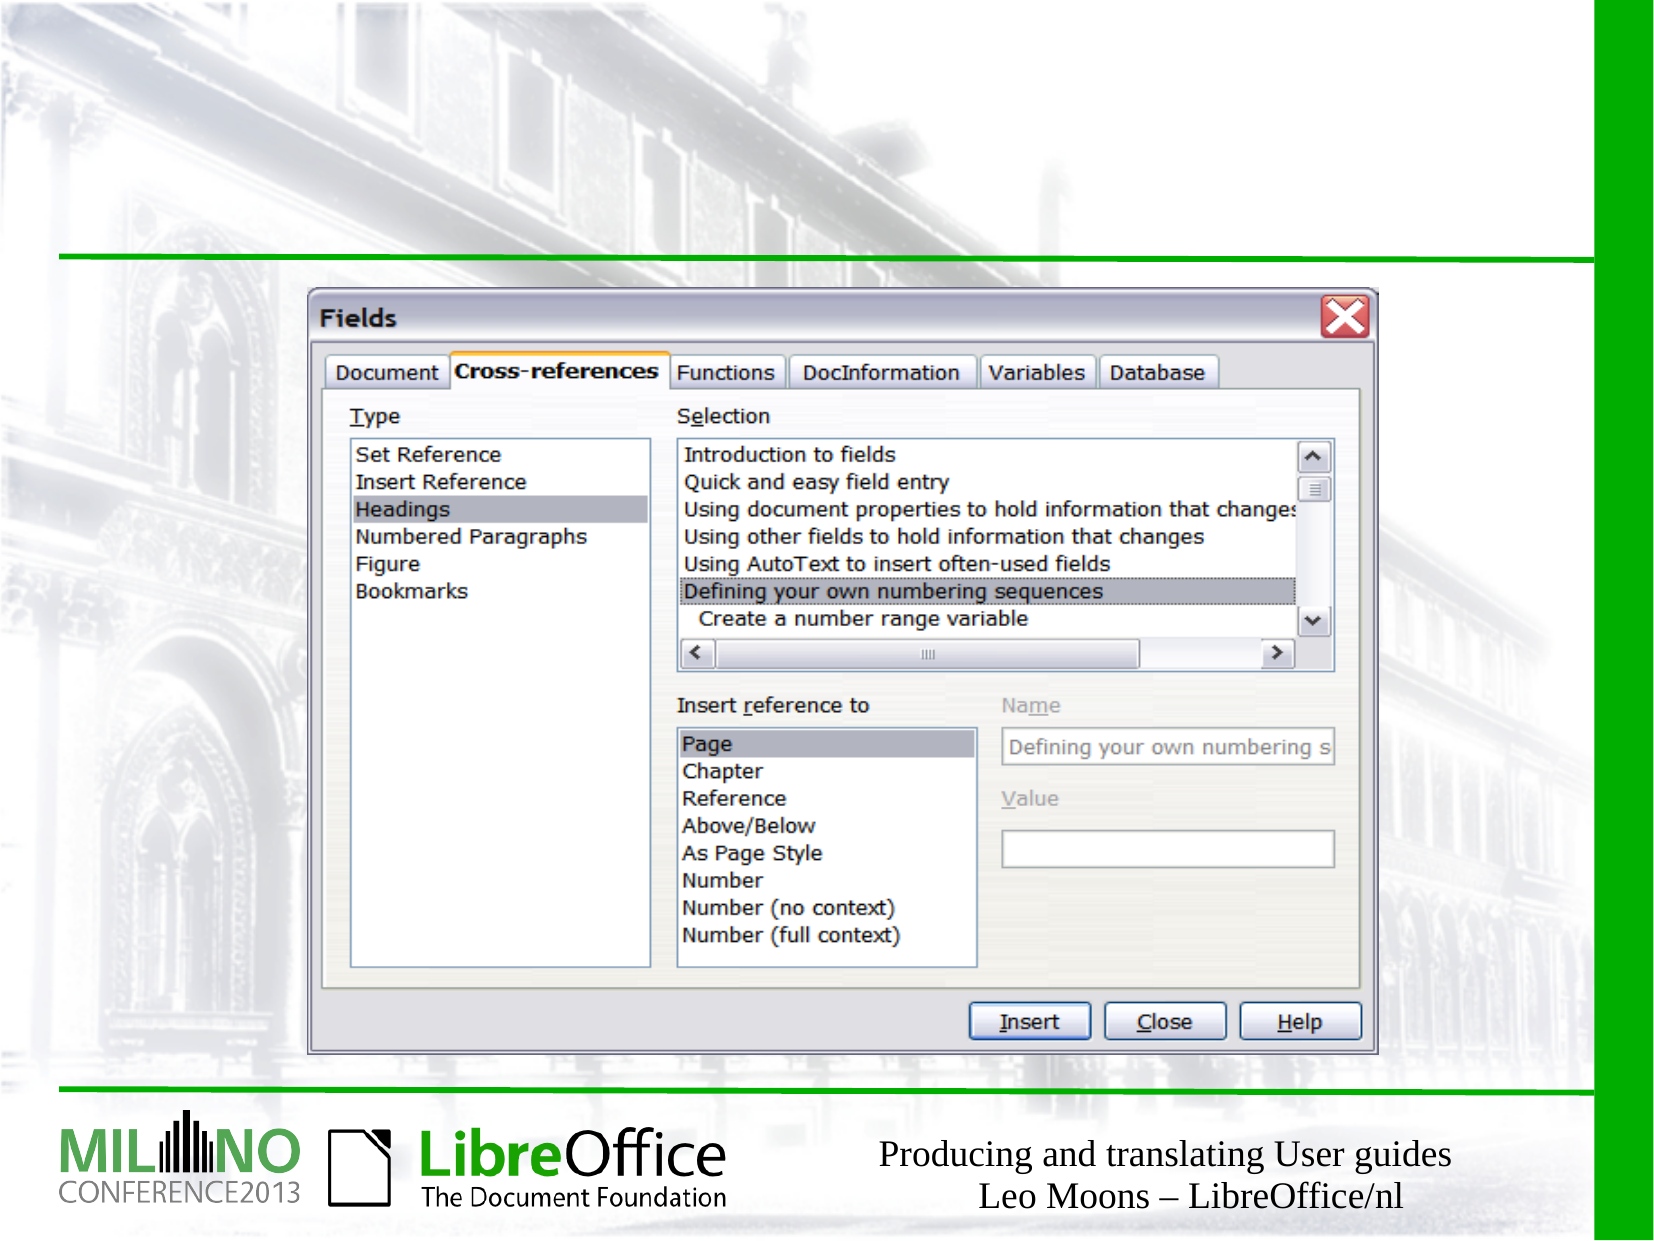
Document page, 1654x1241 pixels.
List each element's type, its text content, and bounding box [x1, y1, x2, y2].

text_box Producing and translating User guides Leo Moons – LibreOffice/nl [864, 1126, 1519, 1224]
picture [0, 1, 1594, 1241]
